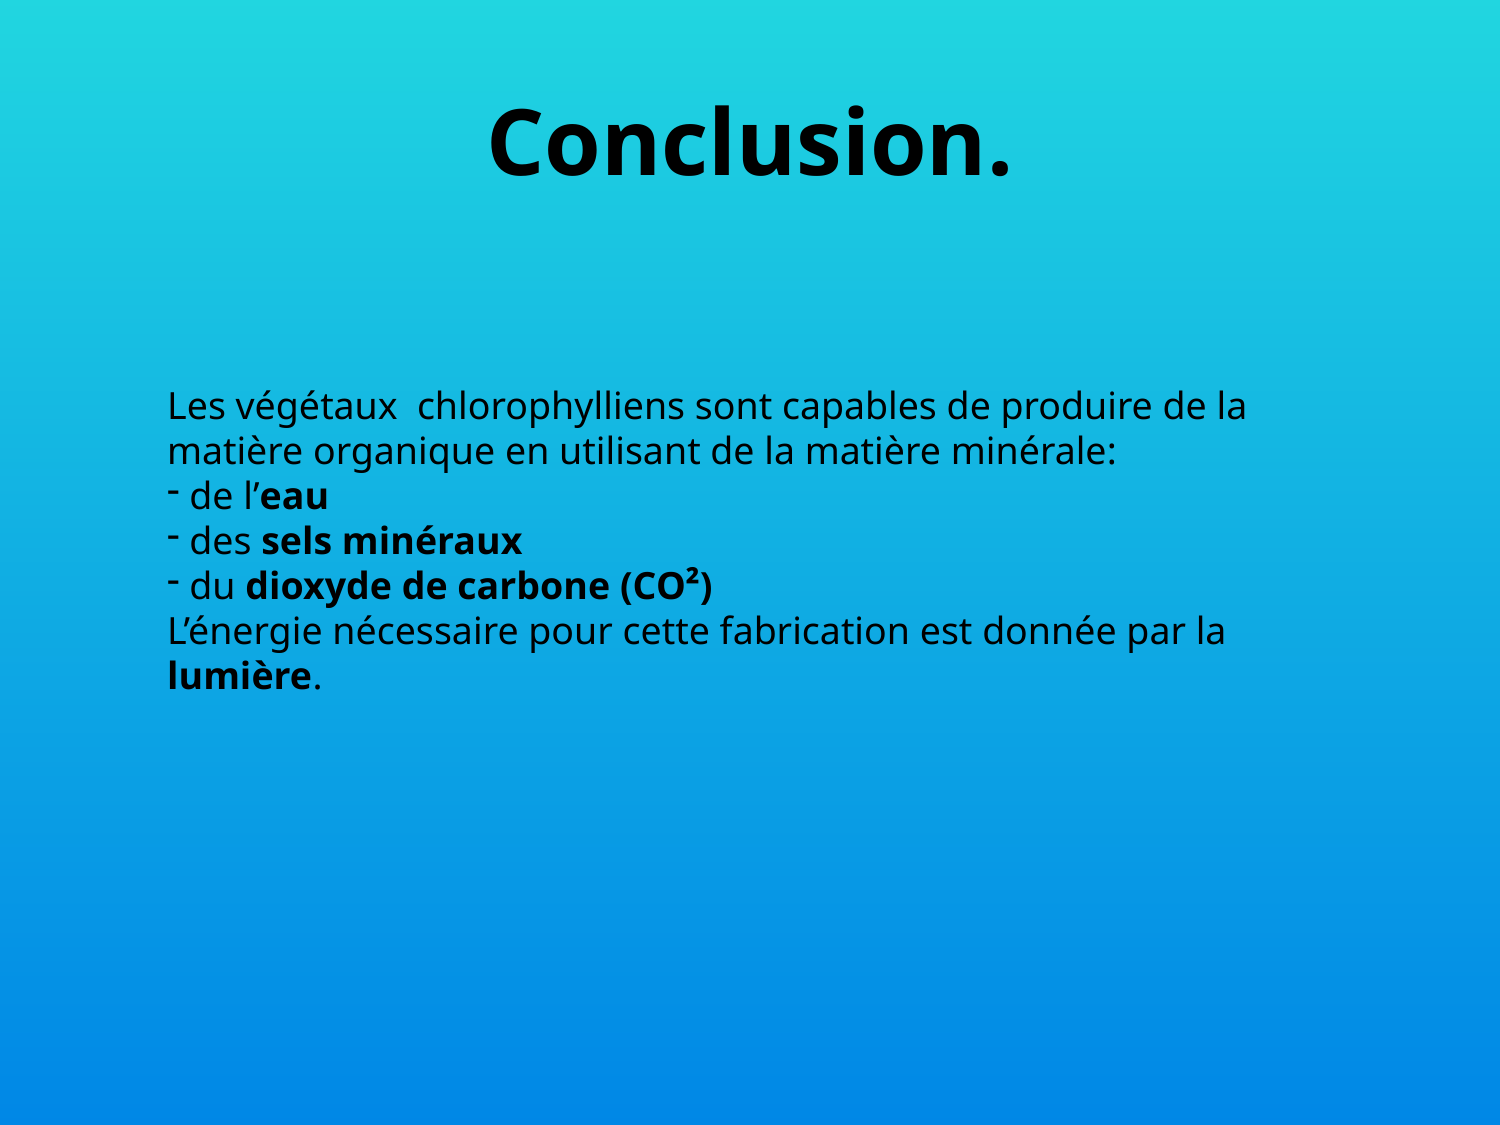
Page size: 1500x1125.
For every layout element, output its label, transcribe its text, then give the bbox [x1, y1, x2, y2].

text_box Les végétaux chlorophylliens sont capables de produire de la matière organique en utilisant de la matière minérale: de l’eau des sels minéraux du dioxyde de carbone (CO²) L’énergie nécessaire pour cette fabrication est donnée par la lumière. [152, 374, 1301, 705]
title Conclusion. [75, 45, 1425, 233]
